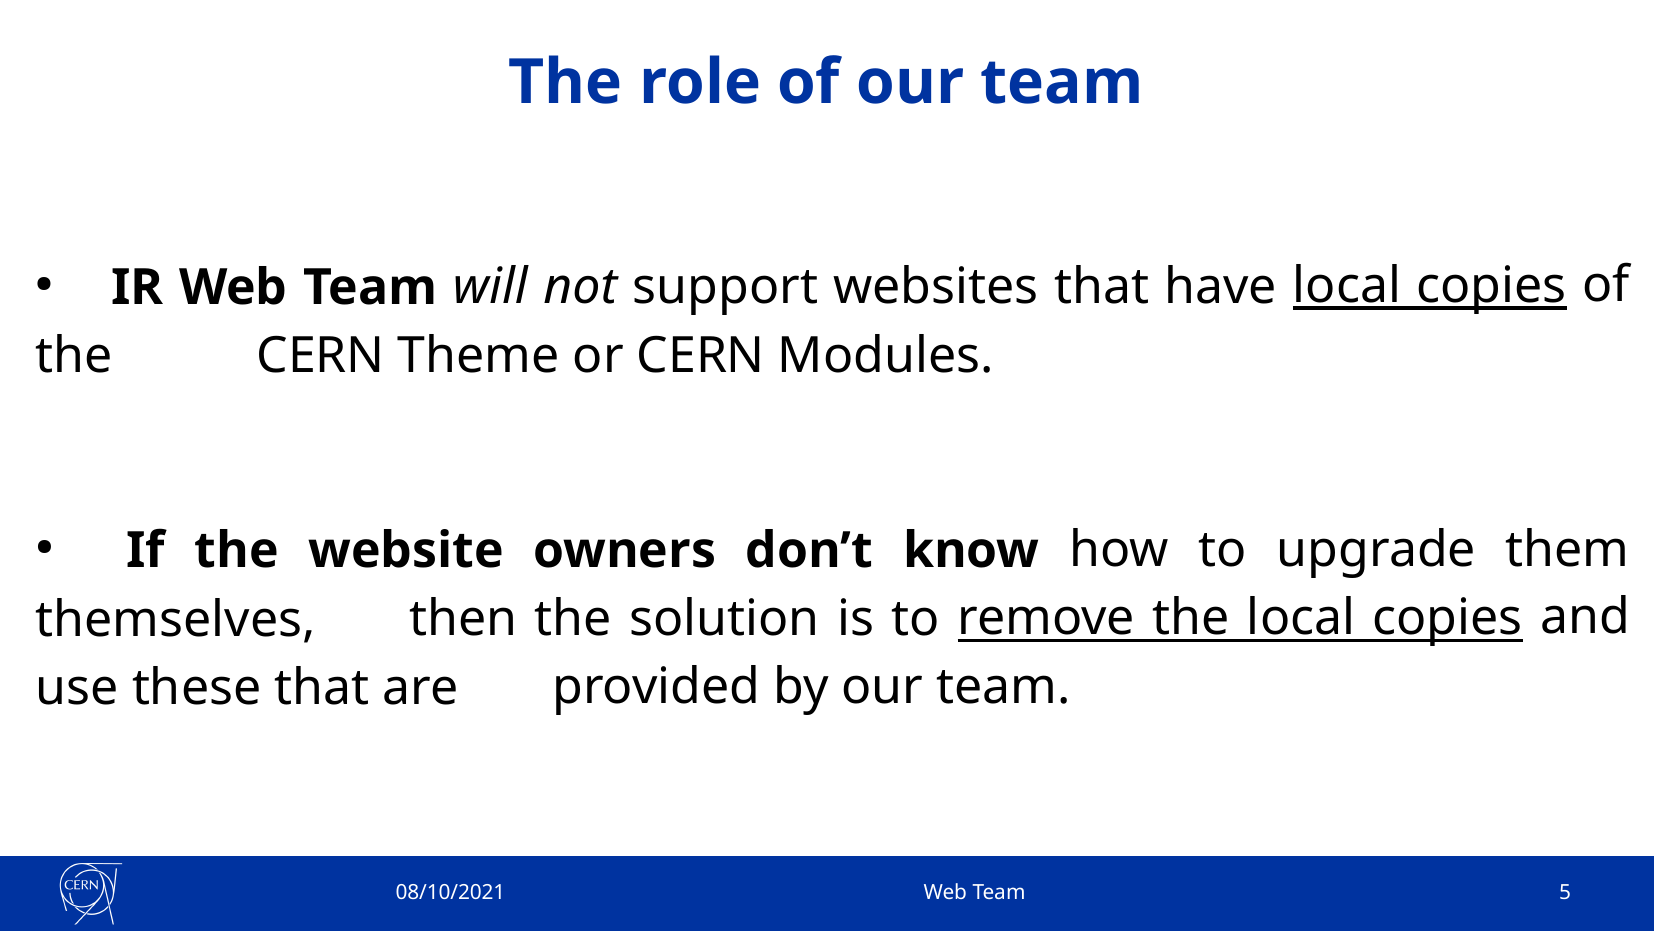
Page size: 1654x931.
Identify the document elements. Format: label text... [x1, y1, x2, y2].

title The role of our team [82, 37, 1571, 189]
list IR Web Team will not support websites that have local copies of the CERN Theme or CERN Modules. If the website owners don’t know how to upgrade them themselves, then the solution is to remove the local copies and use these that are provided by our team. [34, 186, 1631, 781]
picture [56, 859, 127, 928]
text_box [32, 223, 63, 332]
